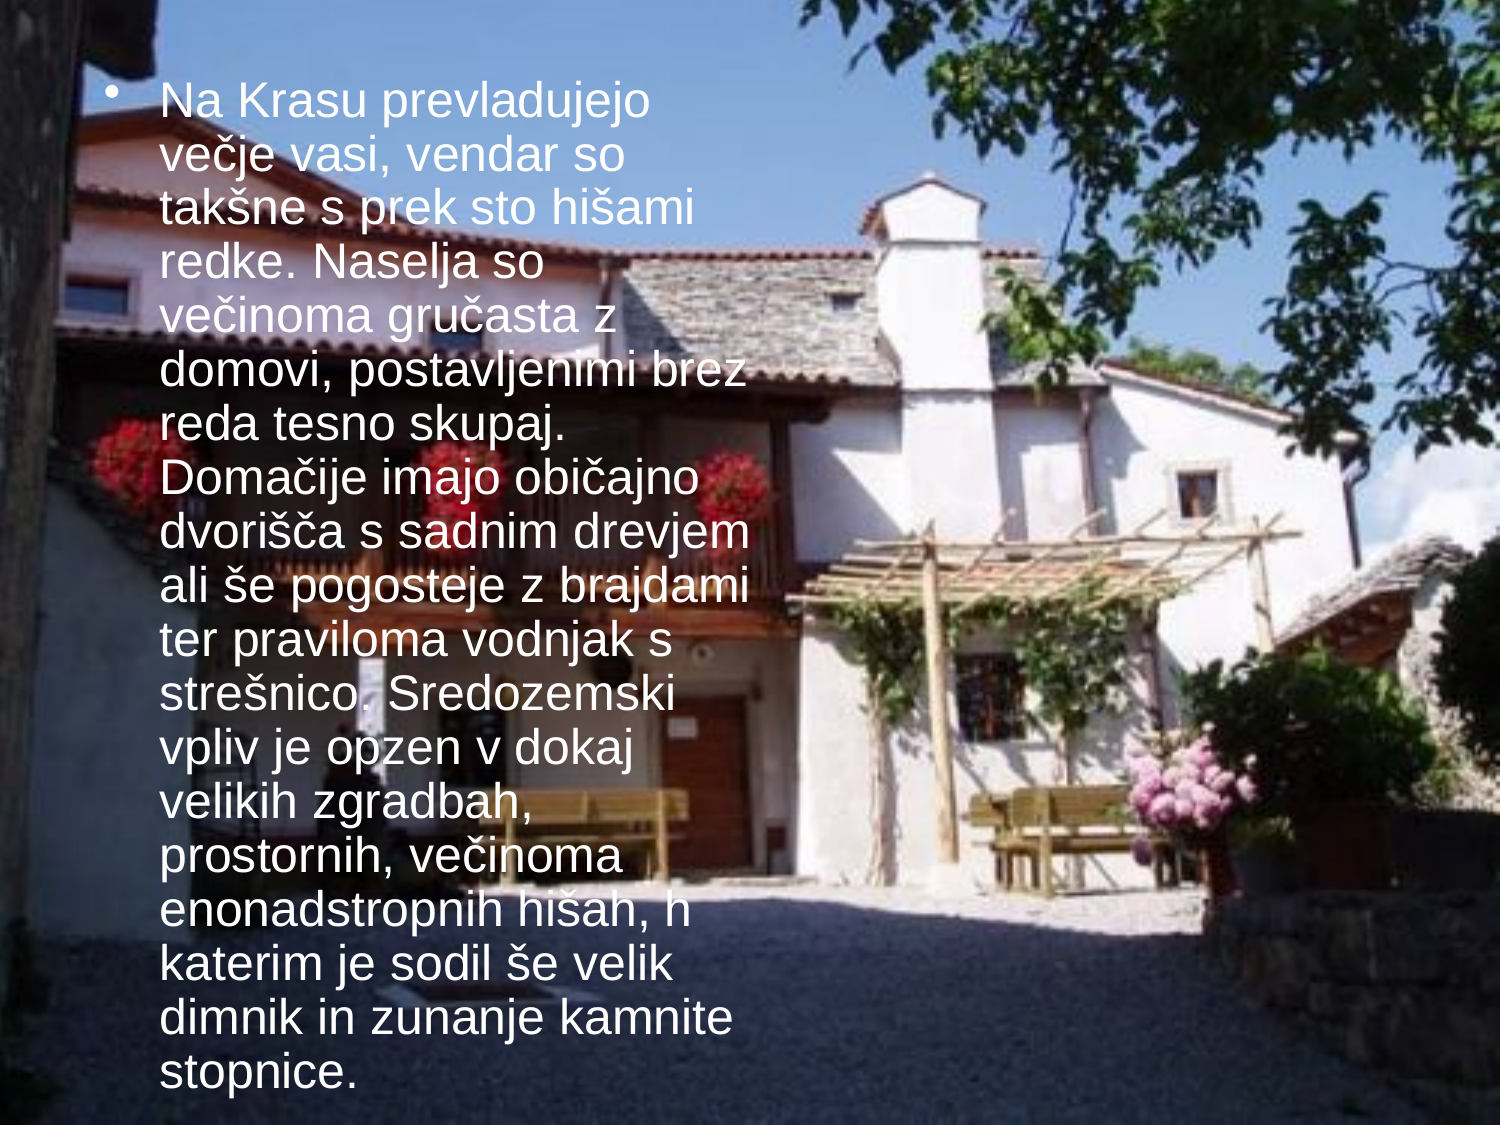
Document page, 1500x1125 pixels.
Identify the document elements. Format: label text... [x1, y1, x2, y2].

picture [0, 0, 1500, 1125]
list Na Krasu prevladujejo večje vasi, vendar so takšne s prek sto hišami redke. Naselja so večinoma gručasta z domovi, postavljenimi brez reda tesno skupaj. Domačije imajo običajno dvorišča s sadnim drevjem ali še pogosteje z brajdami ter praviloma vodnjak s strešnico. Sredozemski vpliv je opzen v dokaj velikih zgradbah, prostornih, večinoma enonadstropnih hišah, h katerim je sodil še velik dimnik in zunanje kamnite stopnice. [88, 66, 774, 1125]
